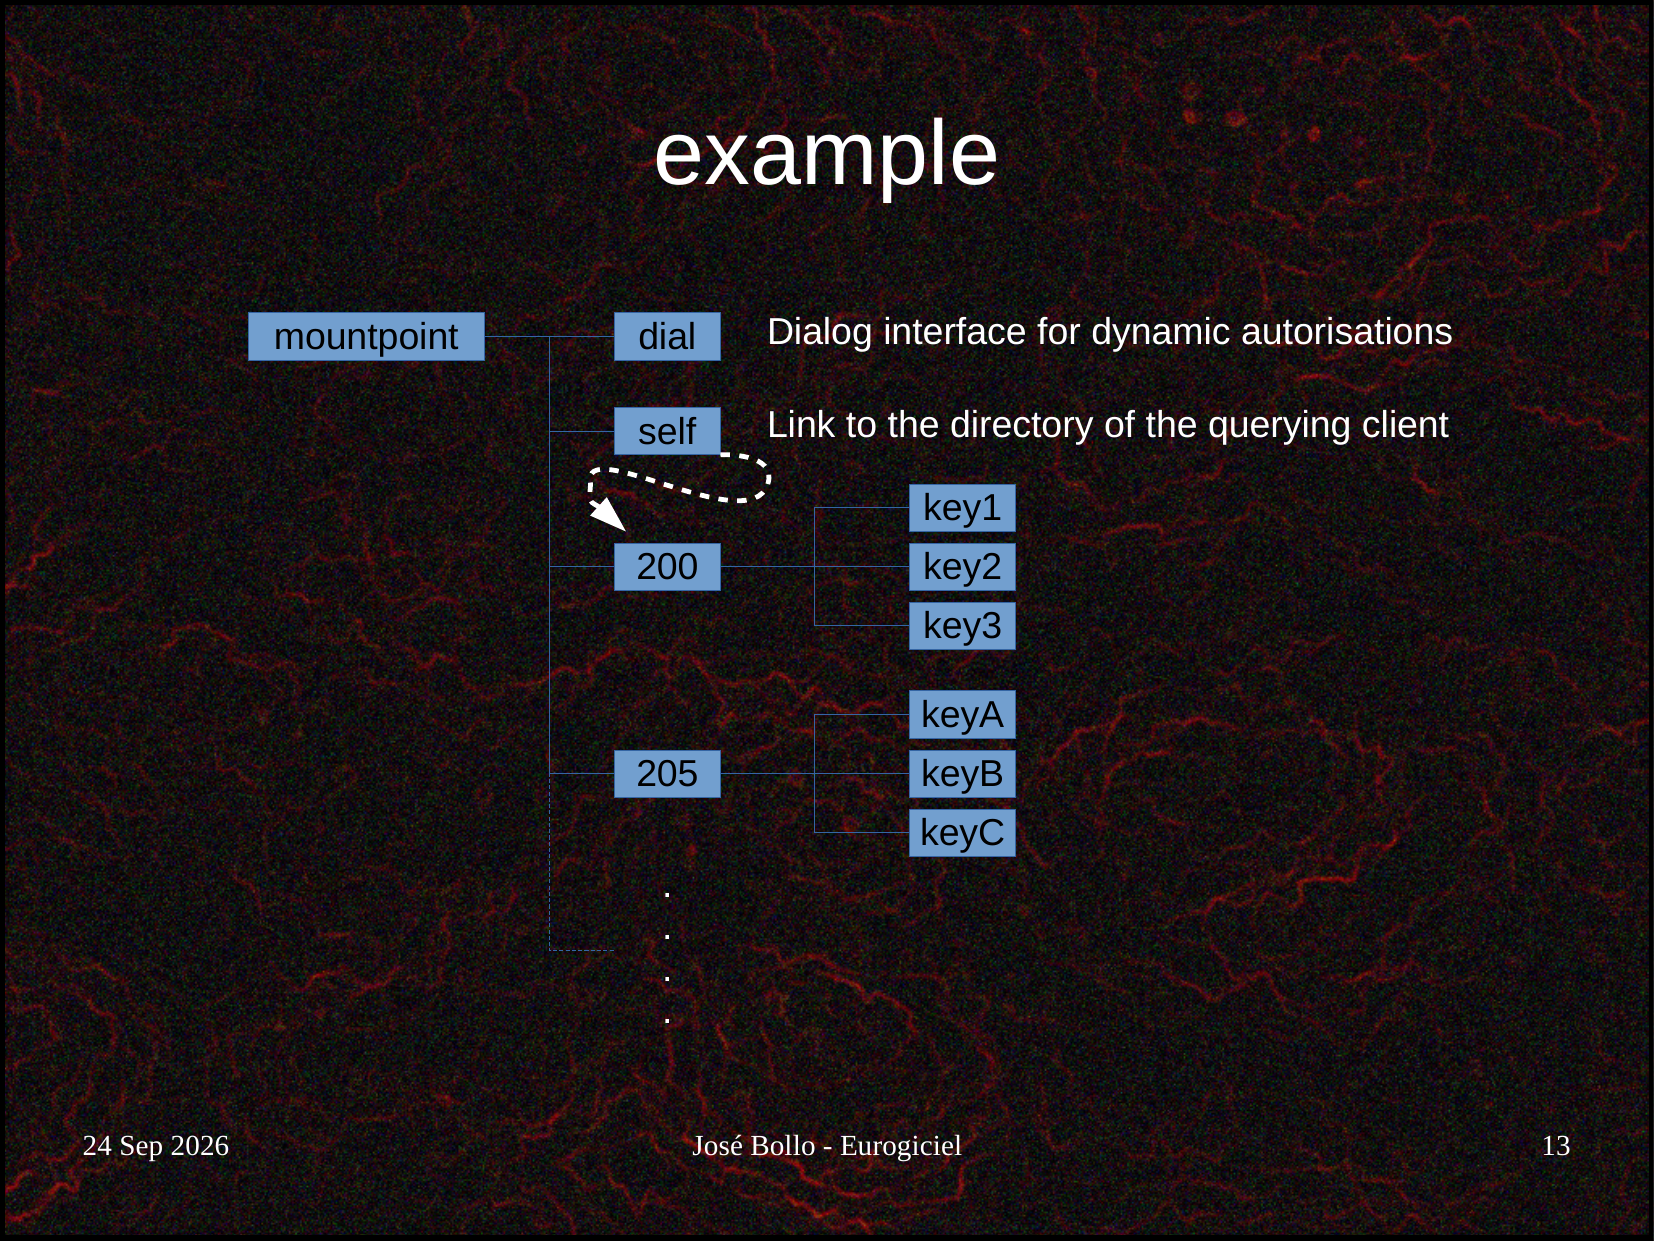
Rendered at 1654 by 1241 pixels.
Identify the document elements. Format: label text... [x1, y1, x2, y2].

text_box key1 [909, 484, 1016, 532]
text_box . . . . [614, 856, 721, 1046]
text_box key3 [909, 602, 1016, 650]
text_box keyC [909, 809, 1016, 857]
text_box self [614, 407, 721, 455]
text_box Link to the directory of the querying client [752, 395, 1464, 453]
text_box 200 [614, 543, 721, 591]
text_box mountpoint [248, 312, 485, 361]
text_box keyB [909, 750, 1016, 798]
picture [5, 5, 1649, 1235]
title example [82, 49, 1571, 257]
text_box keyA [909, 690, 1016, 739]
text_box key2 [909, 543, 1016, 591]
text_box dial [614, 312, 721, 361]
text_box 205 [614, 750, 721, 798]
text_box Dialog interface for dynamic autorisations [752, 303, 1468, 361]
